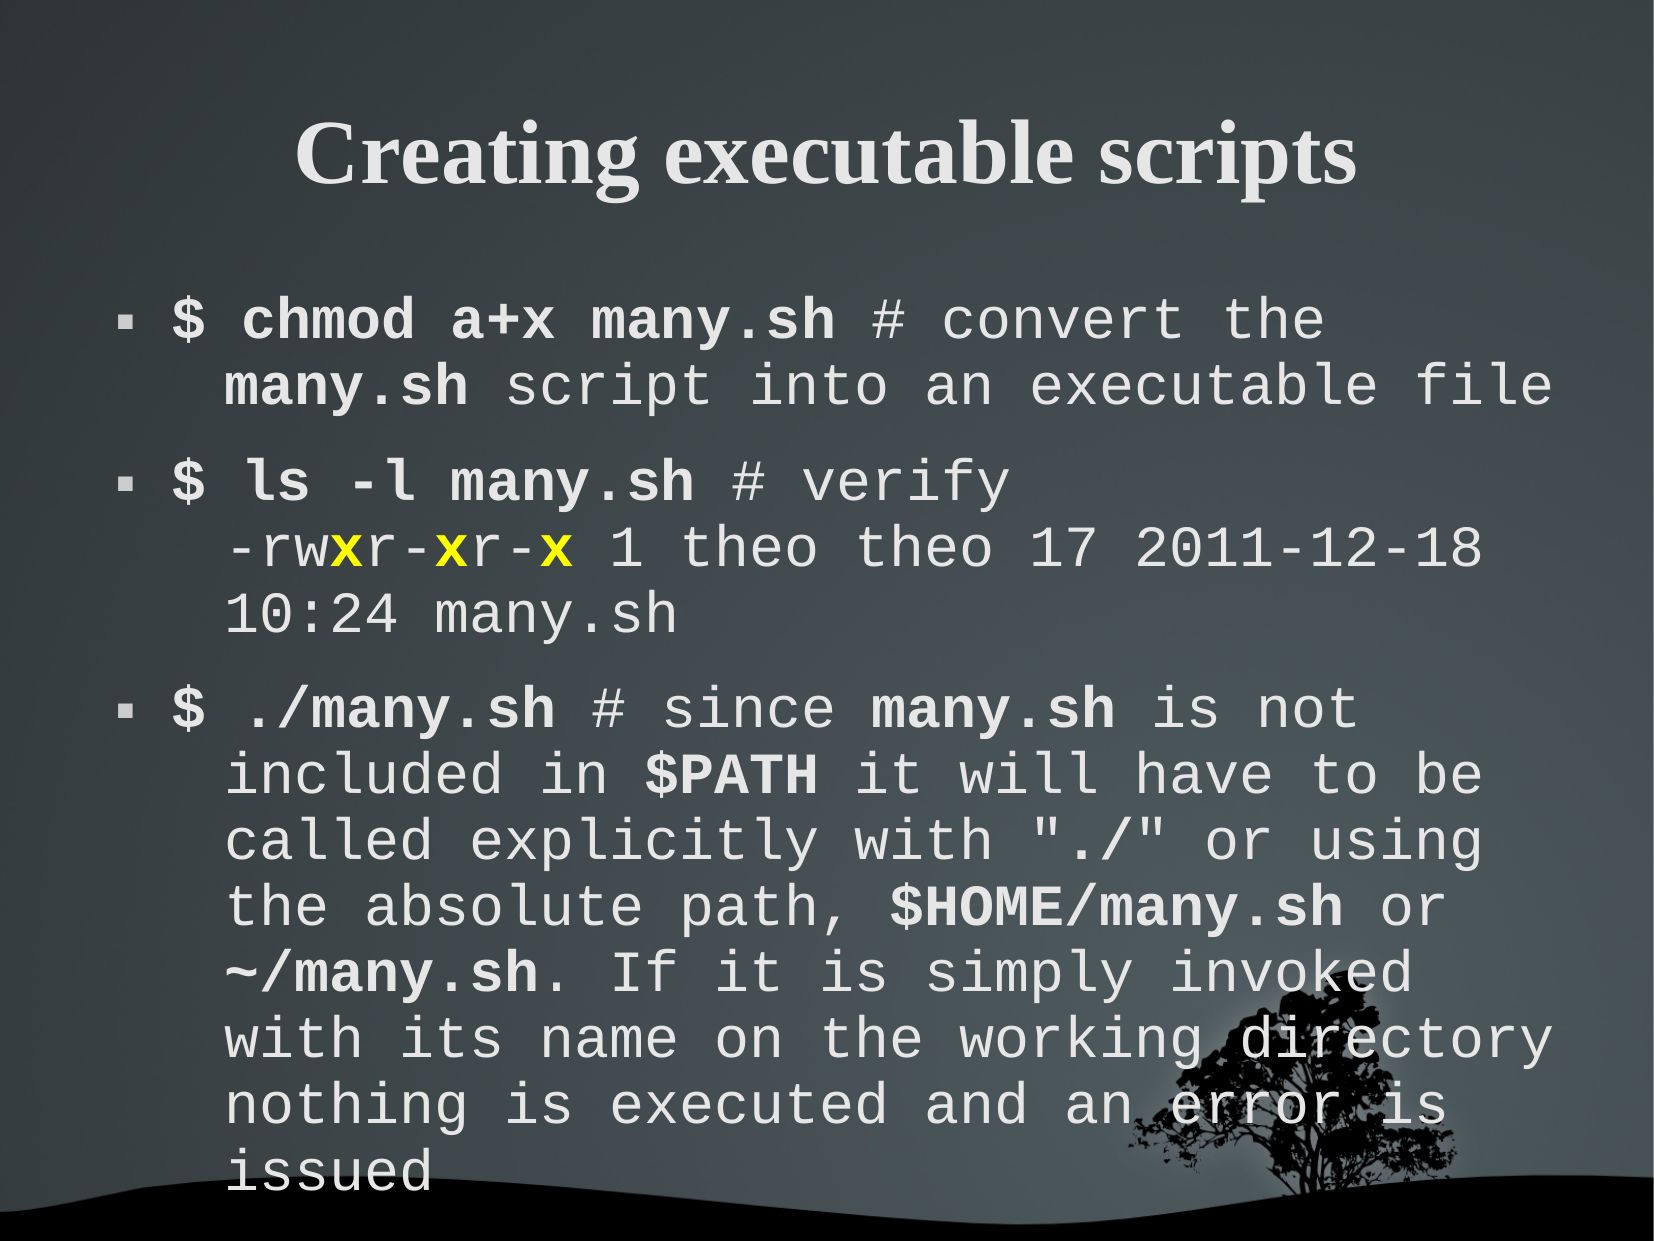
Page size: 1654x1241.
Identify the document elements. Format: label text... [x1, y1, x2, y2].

title Creating executable scripts [82, 33, 1571, 273]
picture [0, 0, 1654, 1241]
list $ chmod a+x many.sh # convert the many.sh script into an executable file $ ls -l many.sh # verify -rwxr-xr-x 1 theo theo 17 2011-12-18 10:24 many.sh $ ./many.sh # since many.sh is not included in $PATH it will have to be called explicitly with "./" or using the absolute path, $ΗΟΜΕ/many.sh or ~/many.sh. If it is simply invoked with its name on the working directory nothing is executed and an error is issued Note: applying SUID or SGID in scripts has no effect. This is a security measure [82, 290, 1571, 1116]
